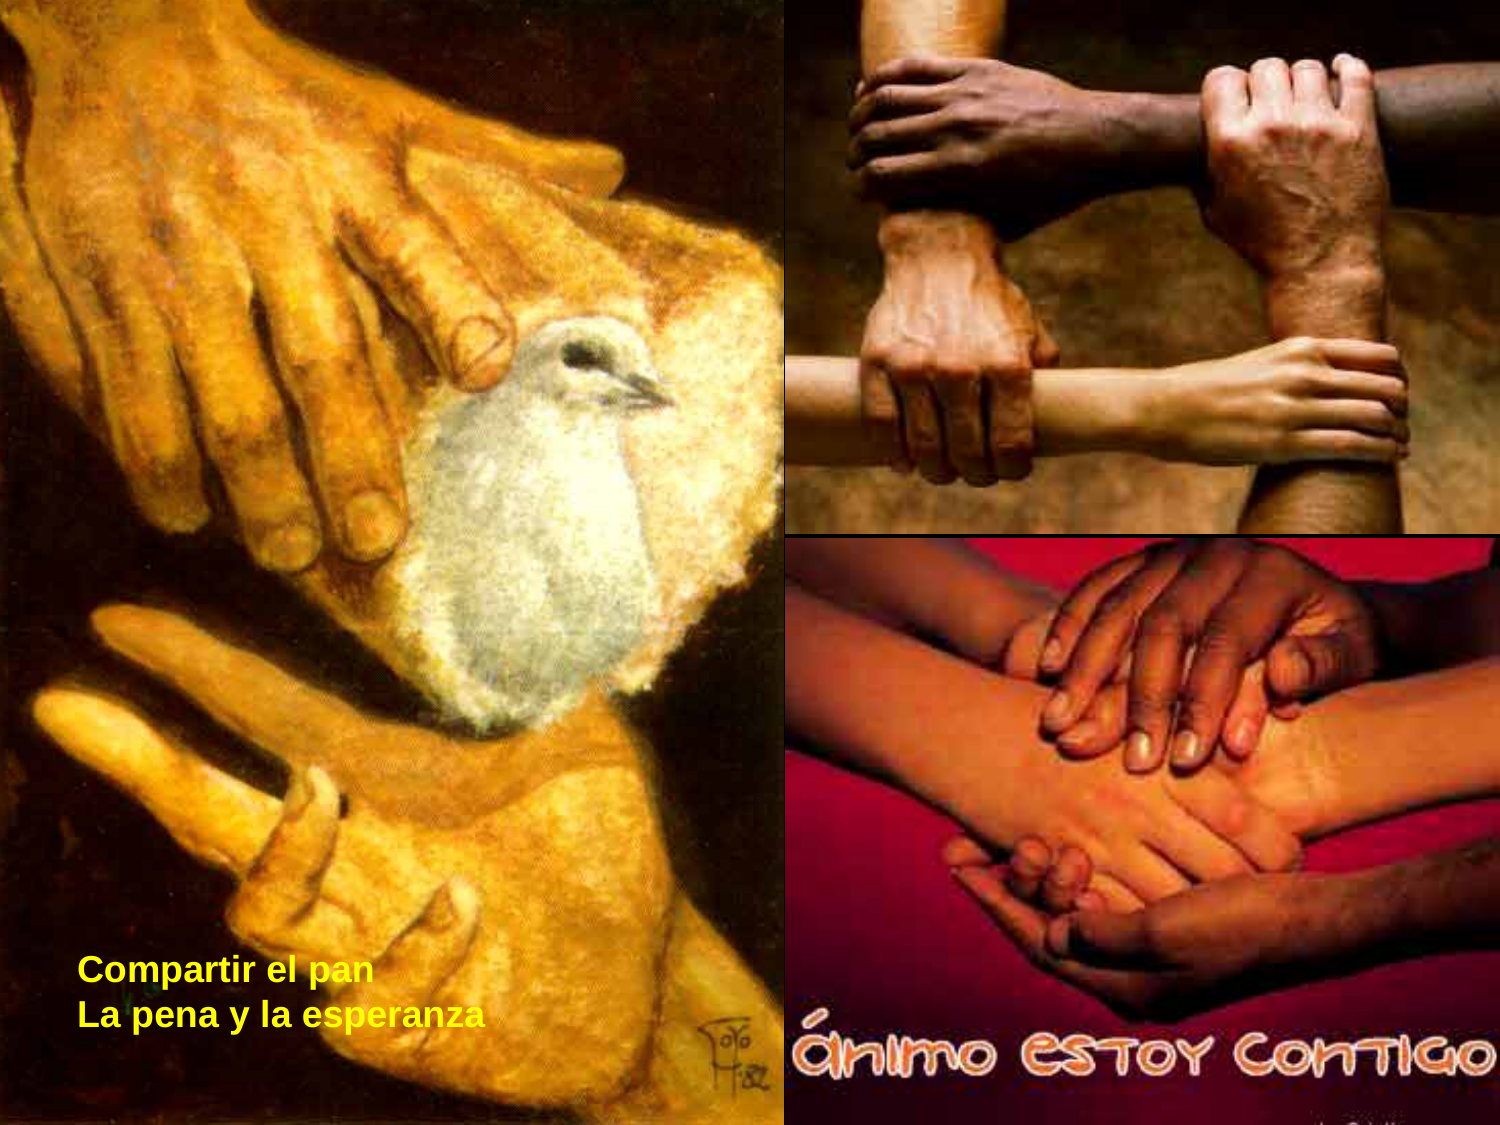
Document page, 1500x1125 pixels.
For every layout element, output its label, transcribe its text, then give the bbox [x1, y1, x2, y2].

picture [785, 0, 1500, 534]
text_box Compartir el pan La pena y la esperanza [62, 937, 550, 1088]
picture [0, 0, 784, 1125]
picture [785, 538, 1500, 1125]
